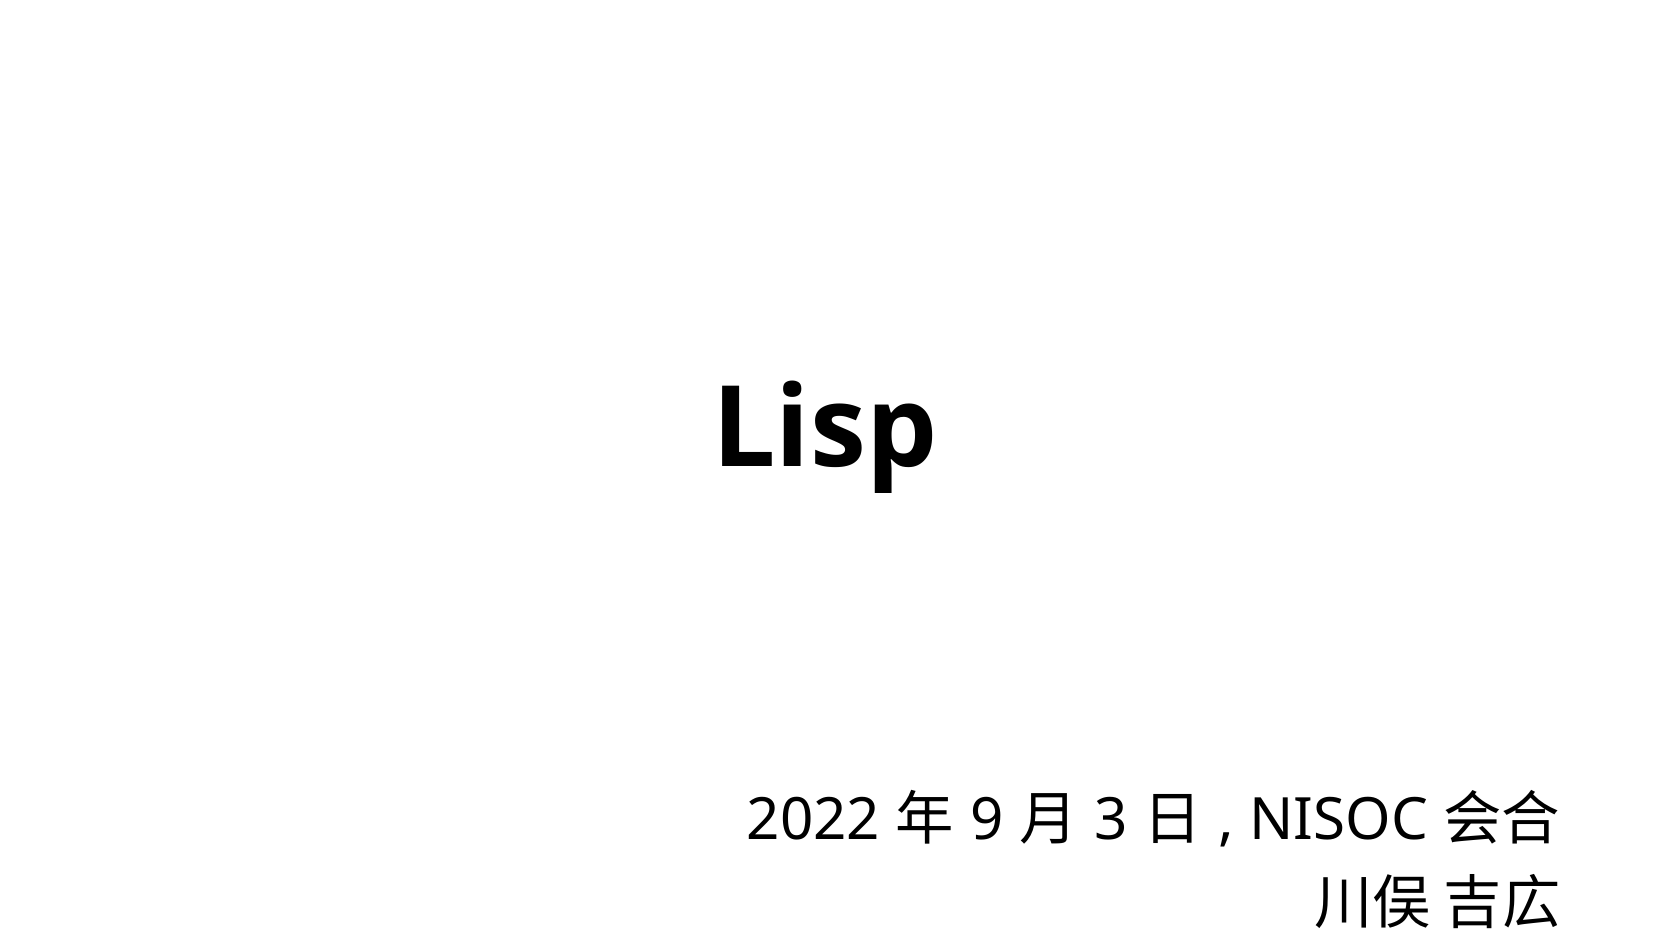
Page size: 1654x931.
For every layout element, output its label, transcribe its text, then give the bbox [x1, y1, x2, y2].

text_box Lisp 2022年9月3日, NISOC会合 川俣 吉広 [75, 0, 1576, 931]
